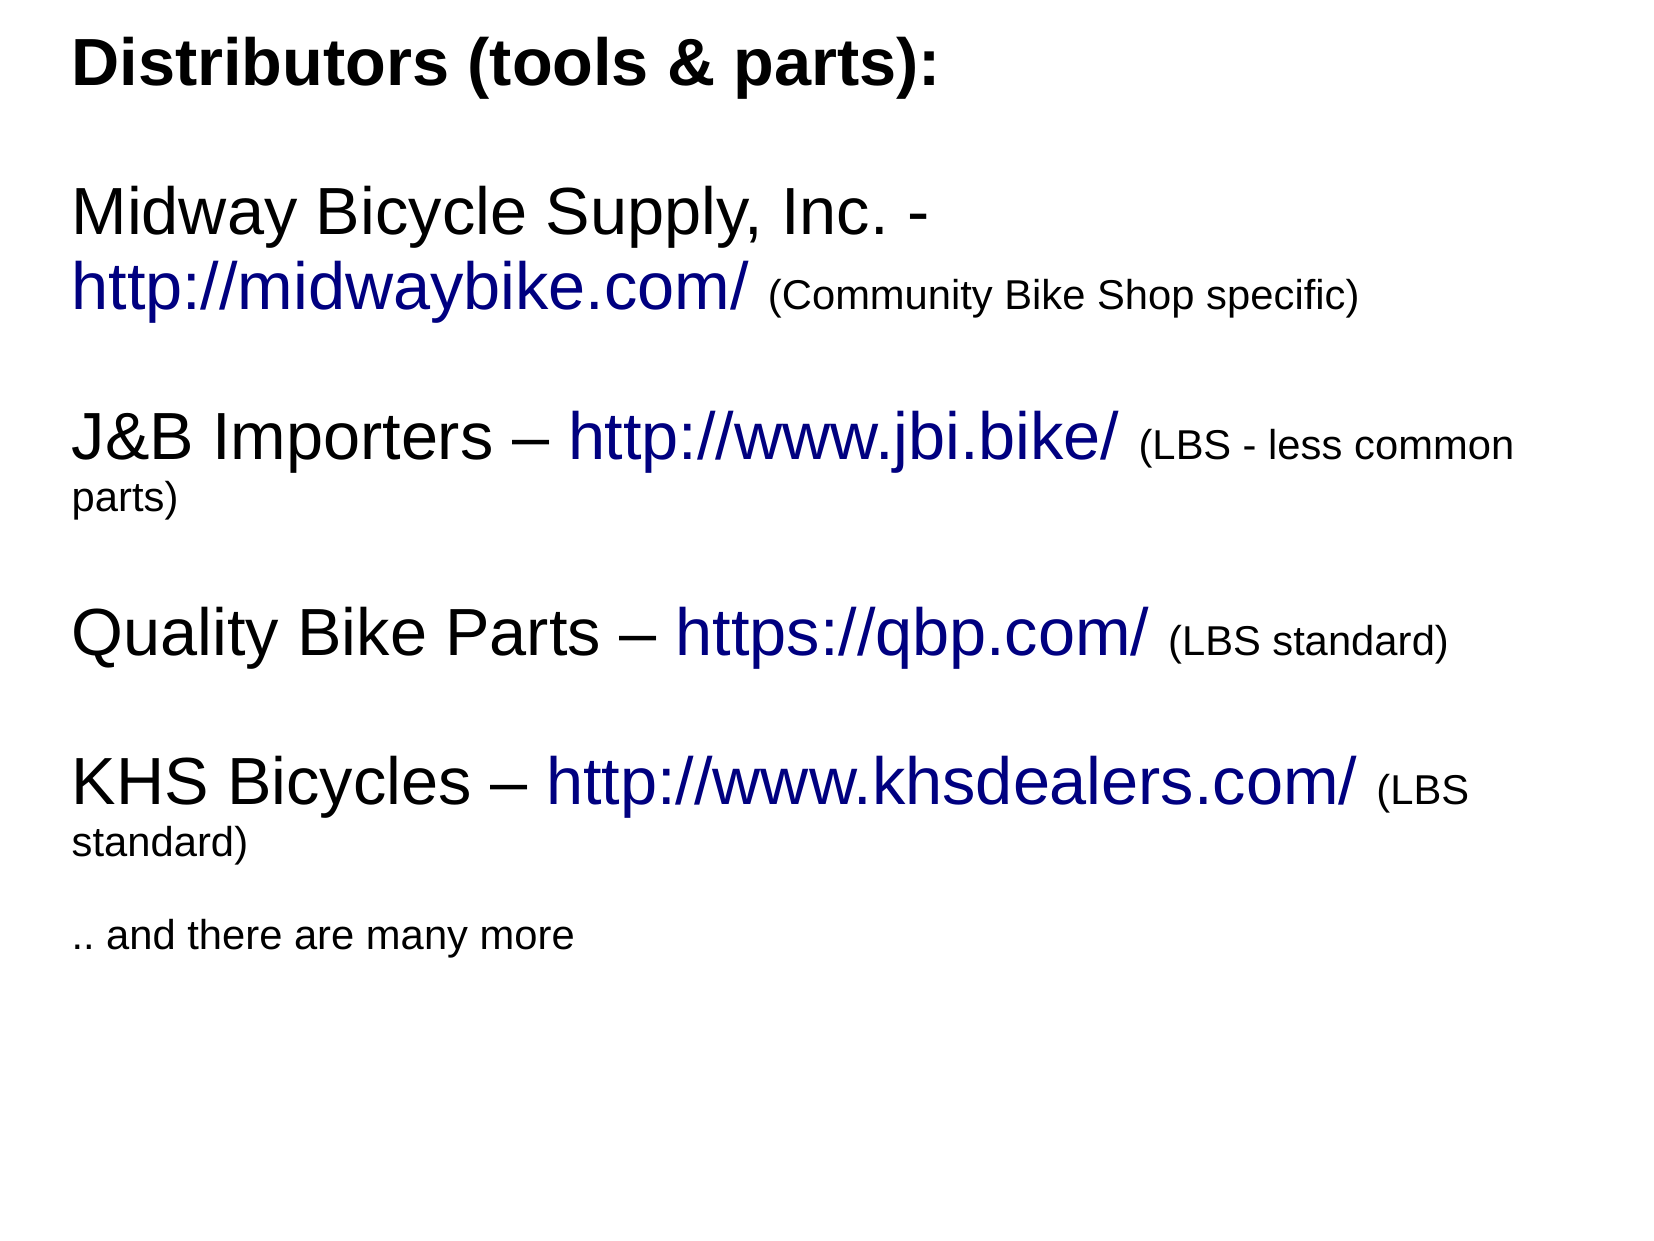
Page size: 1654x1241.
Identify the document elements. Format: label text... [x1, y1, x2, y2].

subtitle Distributors (tools & parts): Midway Bicycle Supply, Inc. - http://midwaybike.com/ (Community Bike Shop specific) J&B Importers – http://www.jbi.bike/ (LBS - less common parts) Quality Bike Parts – https://qbp.com/ (LBS standard) KHS Bicycles – http://www.khsdealers.com/ (LBS standard) .. and there are many more [71, 24, 1560, 1186]
